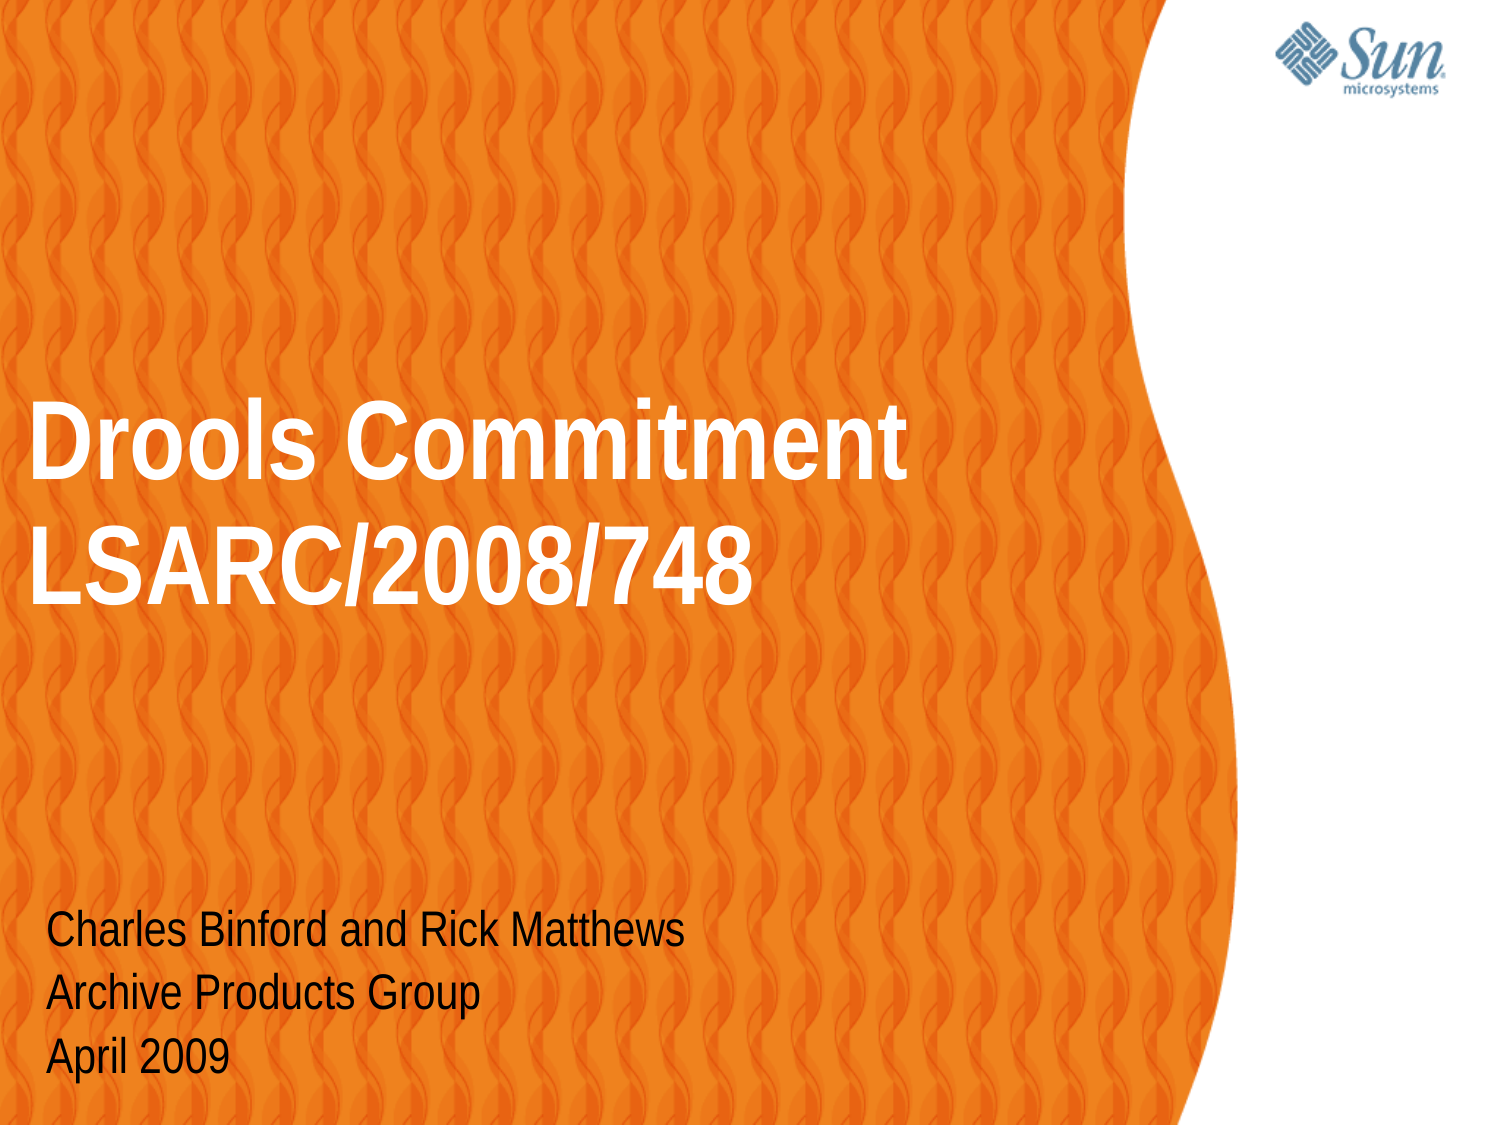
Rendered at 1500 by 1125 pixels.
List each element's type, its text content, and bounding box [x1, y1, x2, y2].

text_box Charles Binford and Rick Matthews Archive Products Group April 2009 [46, 907, 687, 1092]
picture [0, 0, 1500, 1125]
text_box Drools Commitment LSARC/2008/748 [27, 11, 910, 785]
